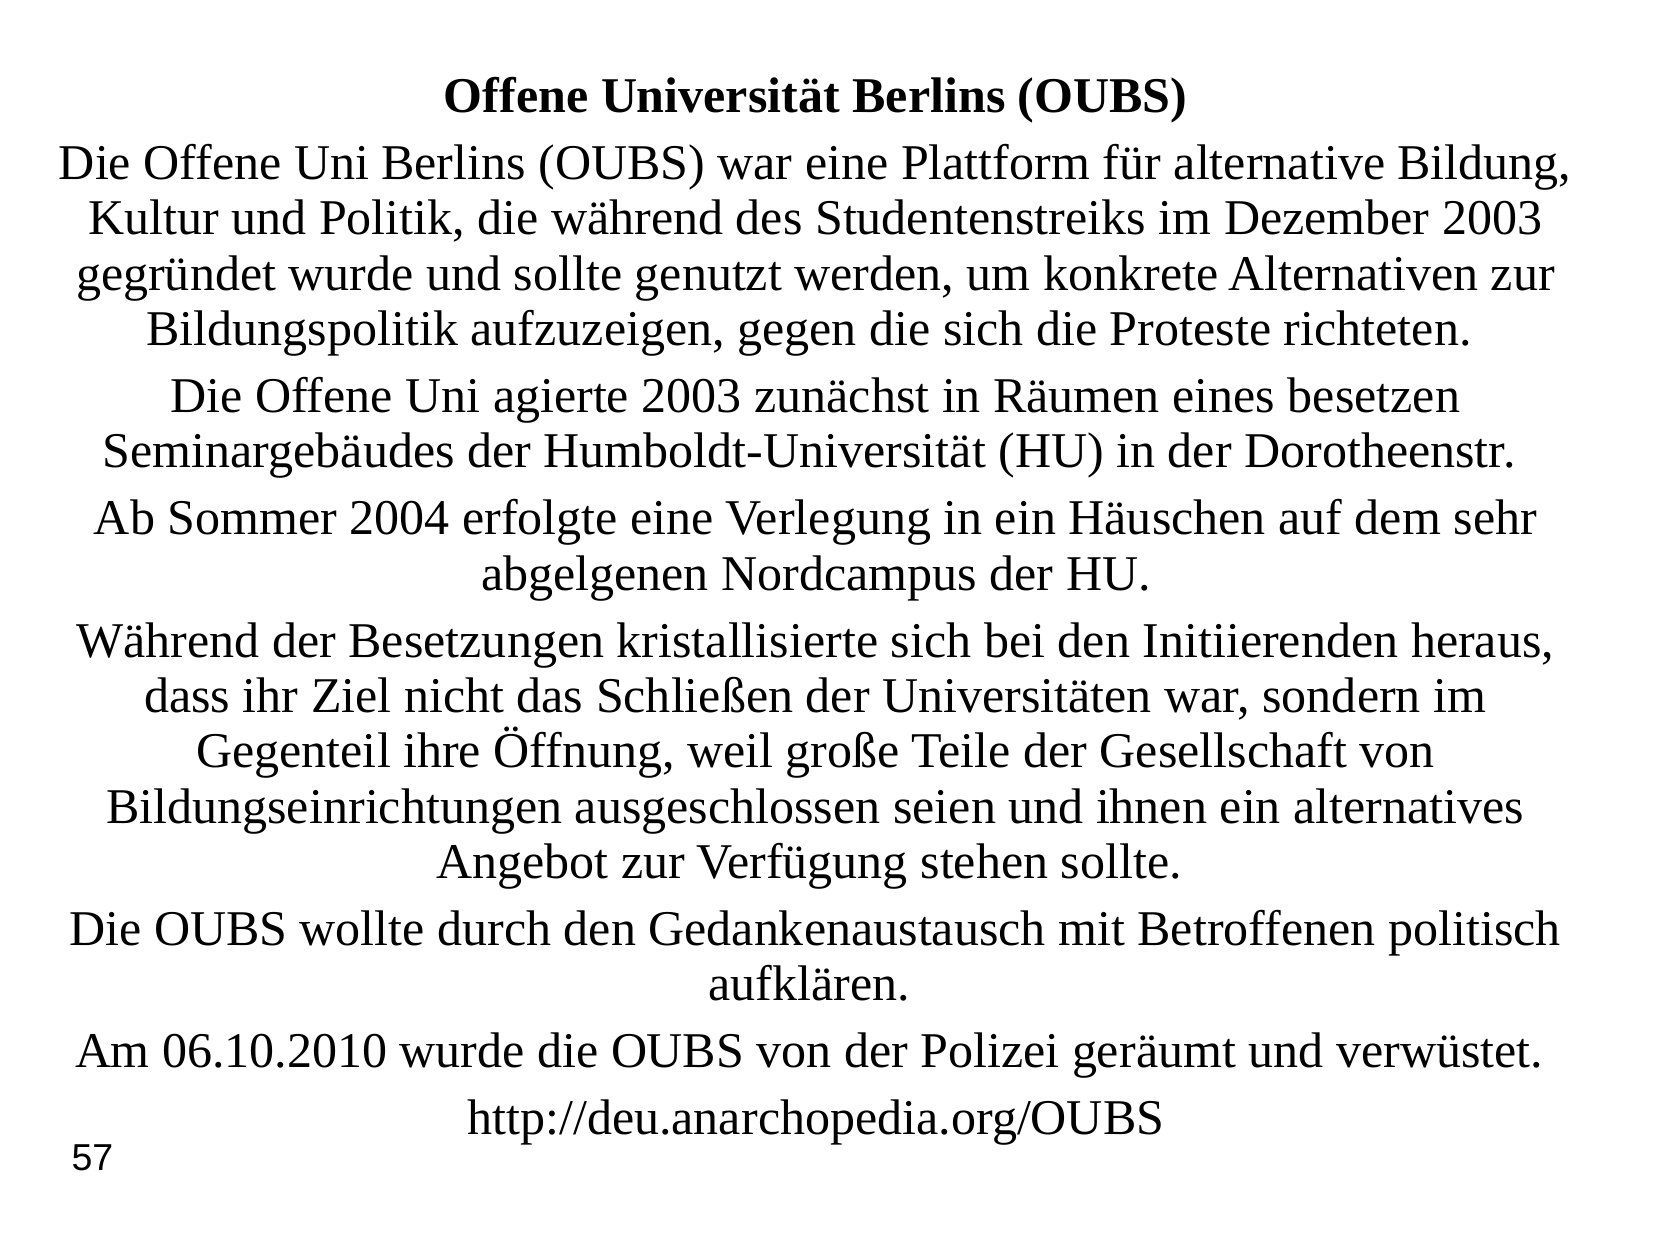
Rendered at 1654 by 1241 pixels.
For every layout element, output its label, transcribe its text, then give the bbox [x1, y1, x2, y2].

text_box Offene Universität Berlins (OUBS) Die Offene Uni Berlins (OUBS) war eine Plattform für alternative Bildung, Kultur und Politik, die während des Studentenstreiks im Dezember 2003 gegründet wurde und sollte genutzt werden, um konkrete Alternativen zur Bildungspolitik aufzuzeigen, gegen die sich die Proteste richteten. Die Offene Uni agierte 2003 zunächst in Räumen eines besetzen Seminargebäudes der Humboldt-Universität (HU) in der Dorotheenstr. Ab Sommer 2004 erfolgte eine Verlegung in ein Häuschen auf dem sehr abgelgenen Nordcampus der HU. Während der Besetzungen kristallisierte sich bei den Initiierenden heraus, dass ihr Ziel nicht das Schließen der Universitäten war, sondern im Gegenteil ihre Öffnung, weil große Teile der Gesellschaft von Bildungseinrichtungen ausgeschlossen seien und ihnen ein alternatives Angebot zur Verfügung stehen sollte. Die OUBS wollte durch den Gedankenaustausch mit Betroffenen politisch aufklären. Am 06.10.2010 wurde die OUBS von der Polizei geräumt und verwüstet. http://deu.anarchopedia.org/OUBS [44, 60, 1610, 1154]
text_box <Nummer> [56, 1128, 274, 1199]
